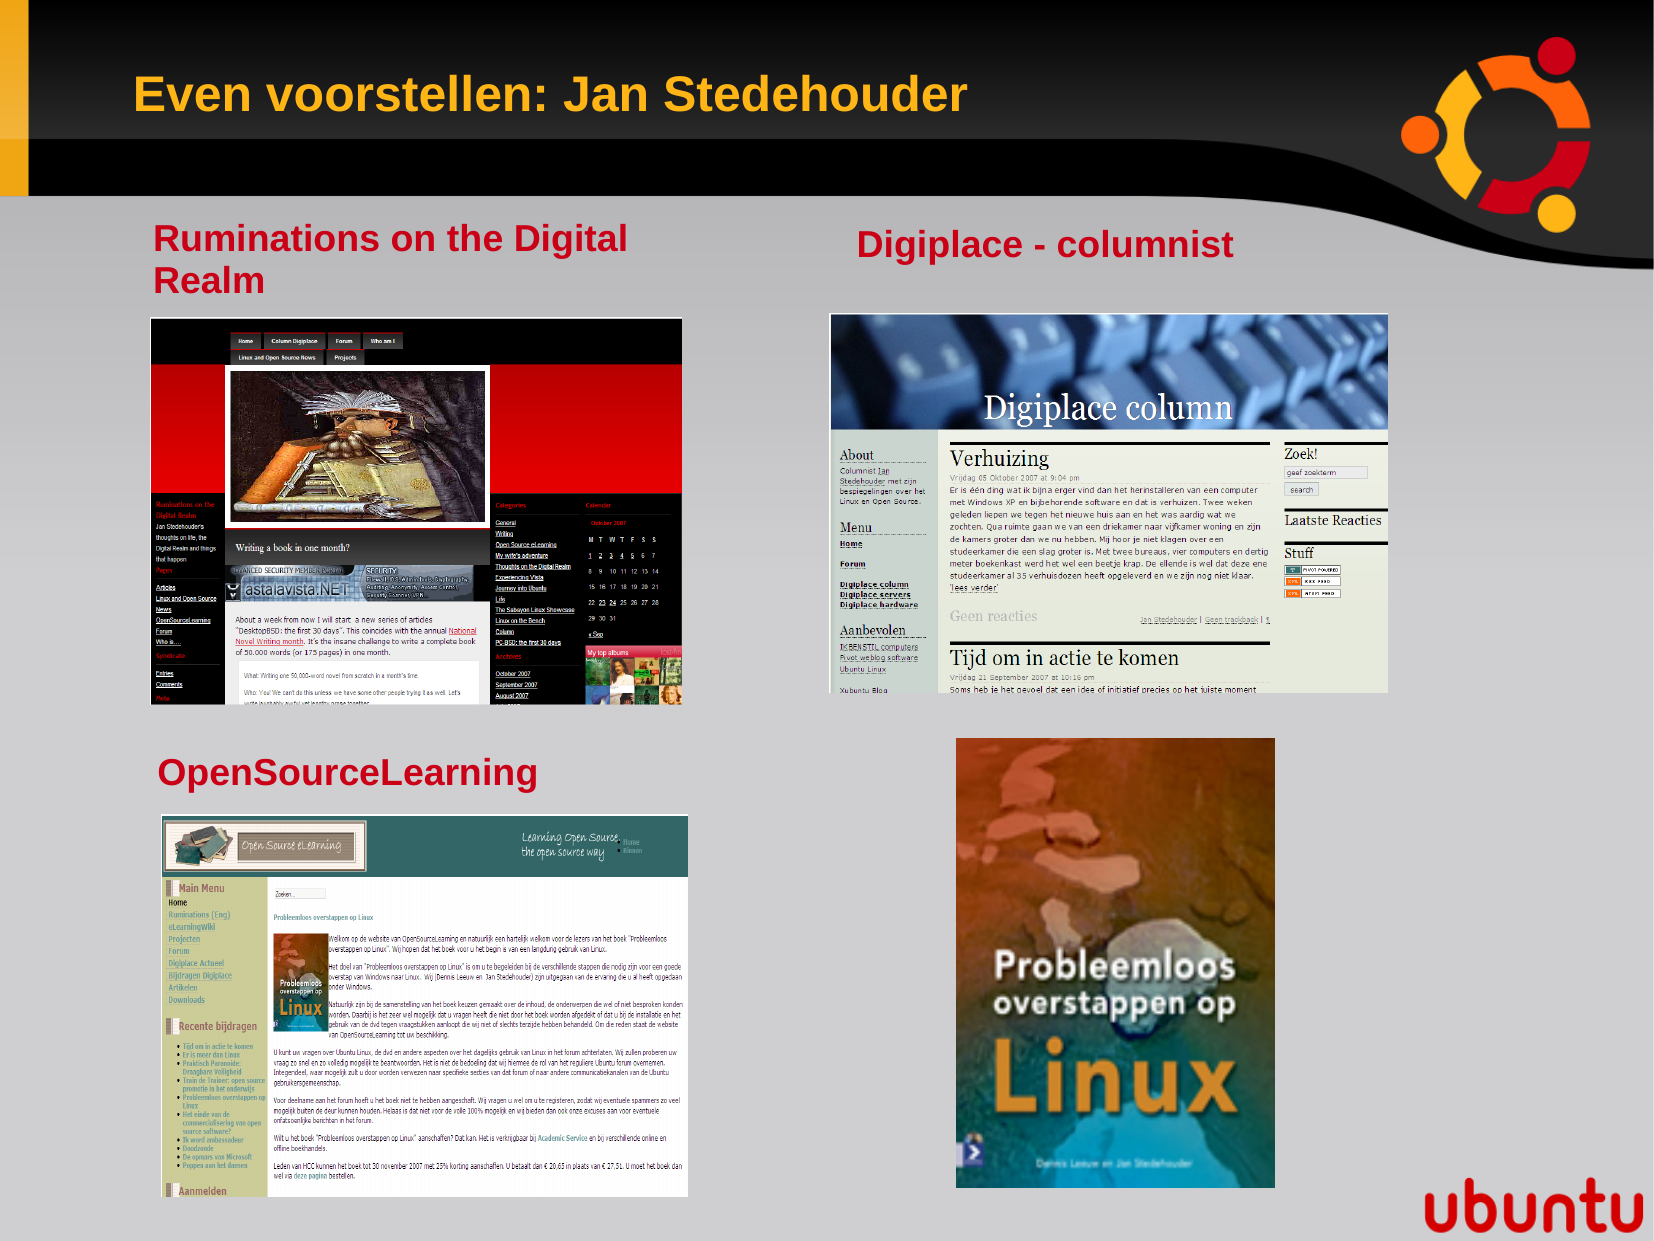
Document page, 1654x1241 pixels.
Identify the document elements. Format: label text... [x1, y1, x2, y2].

text_box OpenSourceLearning [142, 743, 674, 802]
text_box Digiplace - columnist [841, 216, 1344, 275]
text_box Even voorstellen: Jan Stedehouder [118, 59, 1193, 131]
picture [0, 0, 1654, 1241]
text_box Ruminations on the Digital Realm [138, 209, 700, 312]
